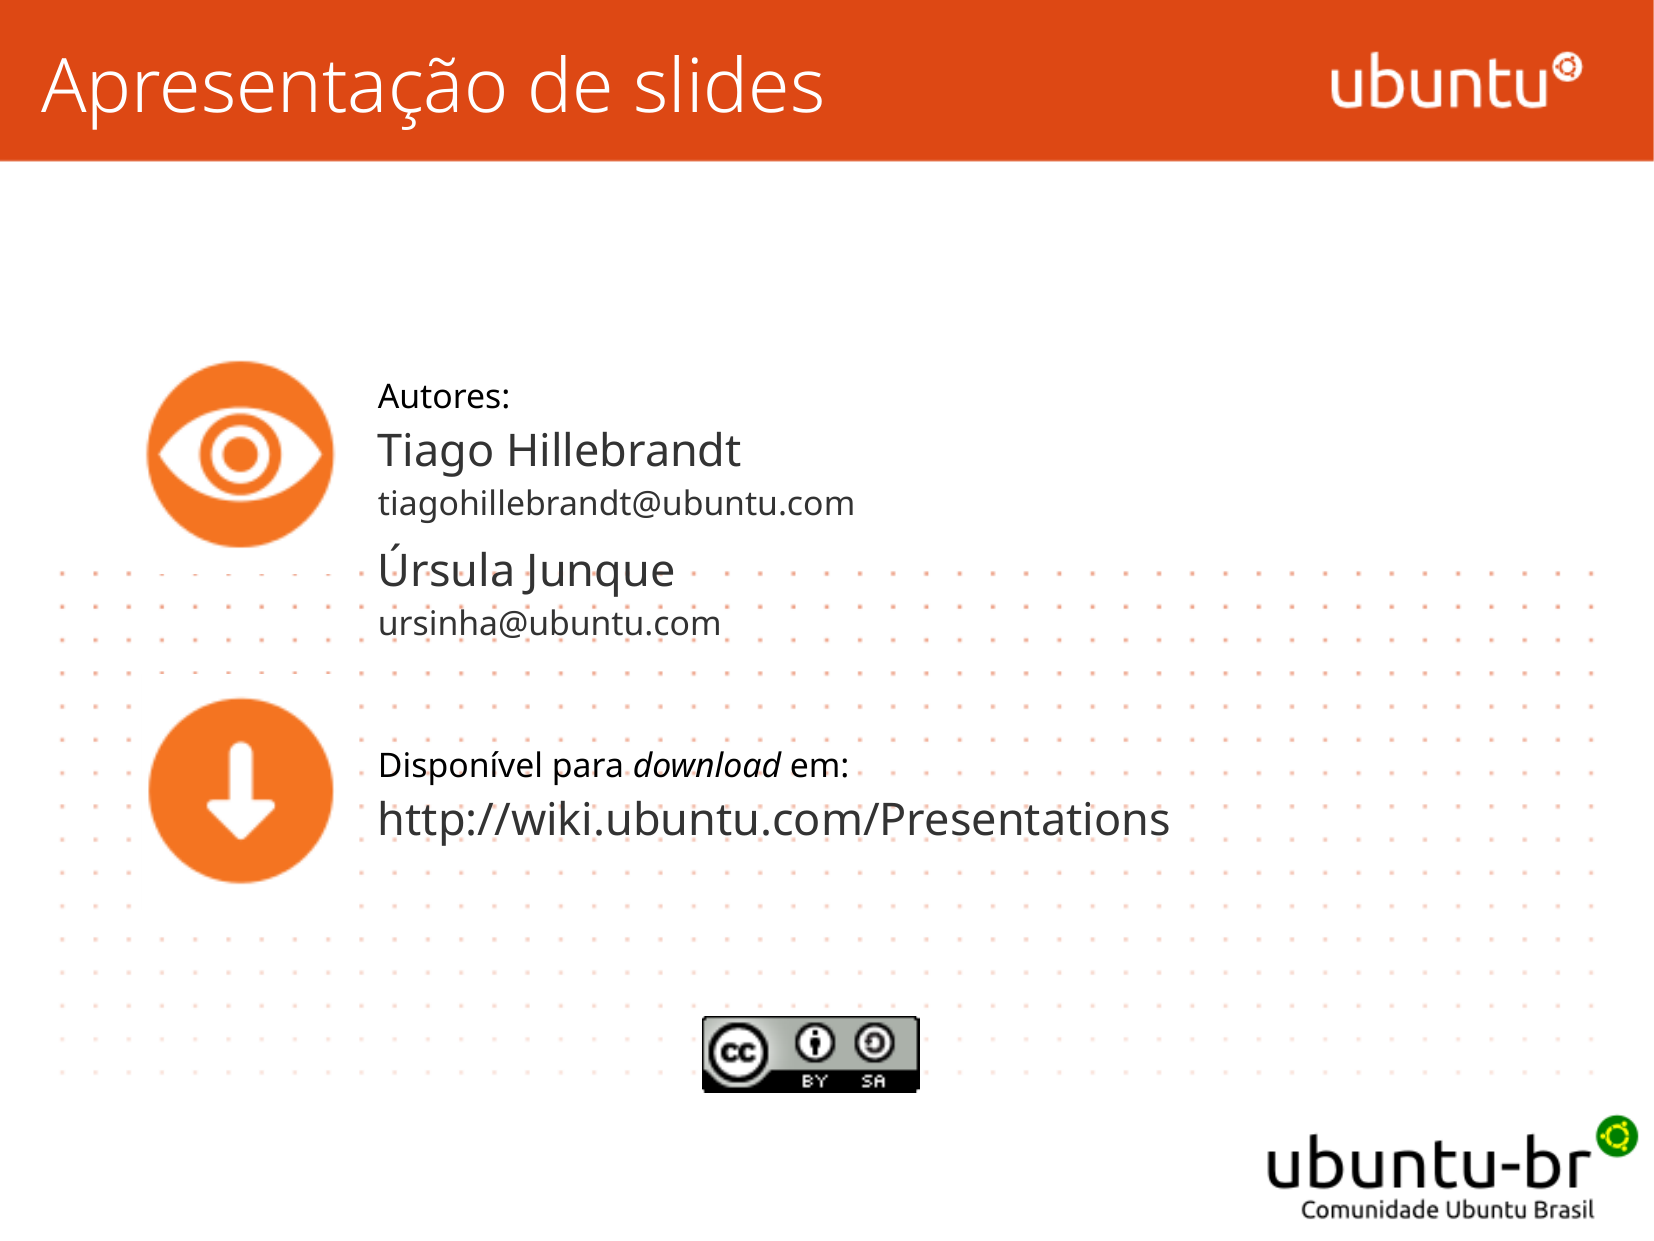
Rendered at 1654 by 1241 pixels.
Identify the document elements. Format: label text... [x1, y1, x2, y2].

list Autores: Tiago Hillebrandt tiagohillebrandt@ubuntu.com Úrsula Junque ursinha@ubuntu.com Disponível para download em: http://wiki.ubuntu.com/Presentations [377, 372, 1526, 857]
picture [0, 0, 1654, 1241]
title Apresentação de slides [41, 31, 1300, 136]
